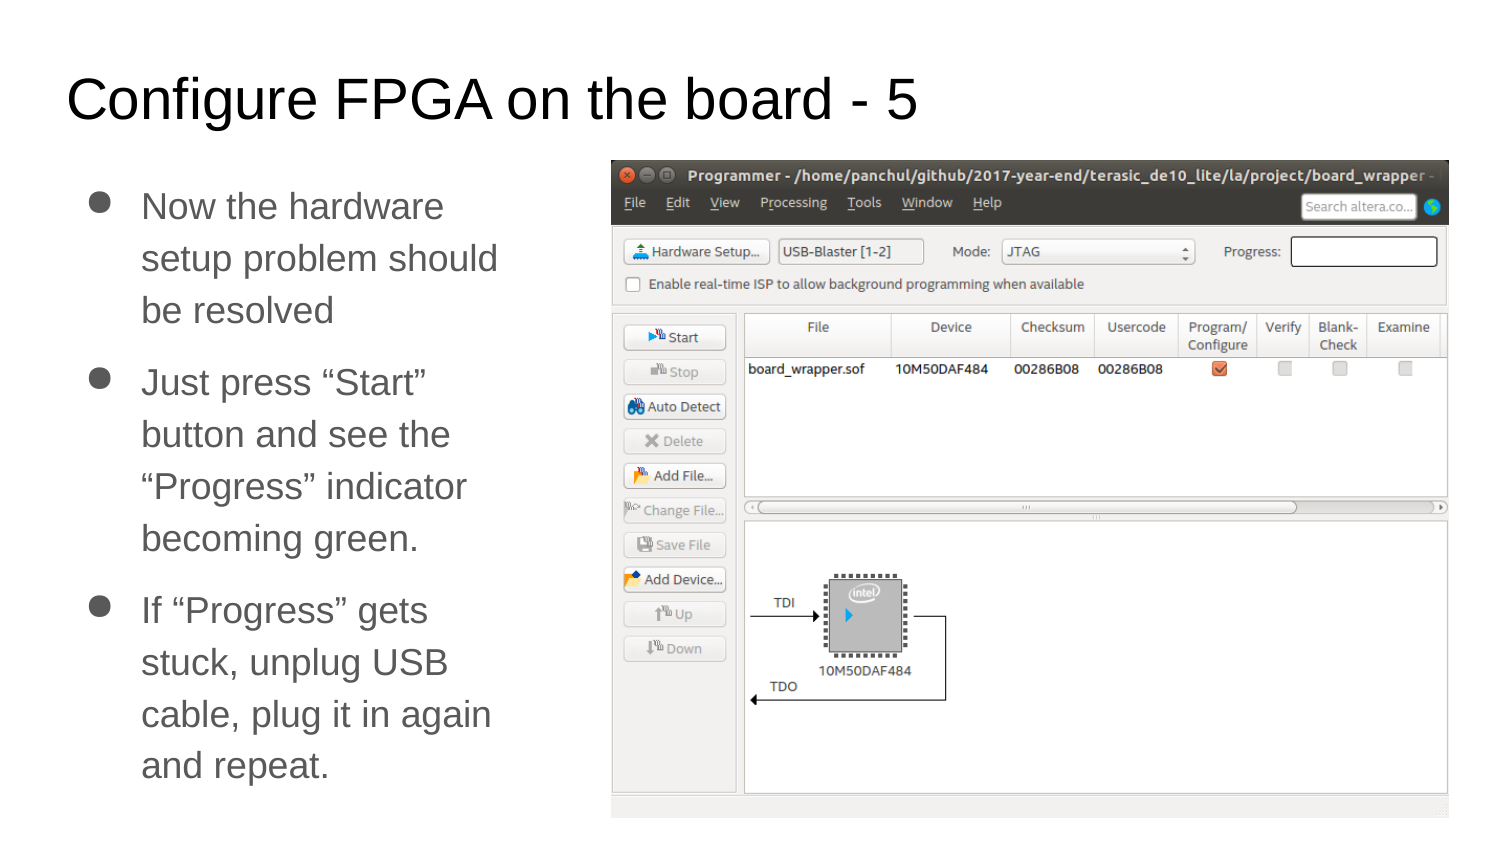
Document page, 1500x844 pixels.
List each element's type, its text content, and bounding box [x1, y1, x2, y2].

text_box Now the hardware setup problem should be resolved Just press “Start” button and see the “Progress” indicator becoming green. If “Progress” gets stuck, unplug USB cable, plug it in again and repeat. [51, 160, 544, 818]
title Configure FPGA on the board - 5 [51, 46, 1449, 141]
picture [611, 160, 1449, 818]
